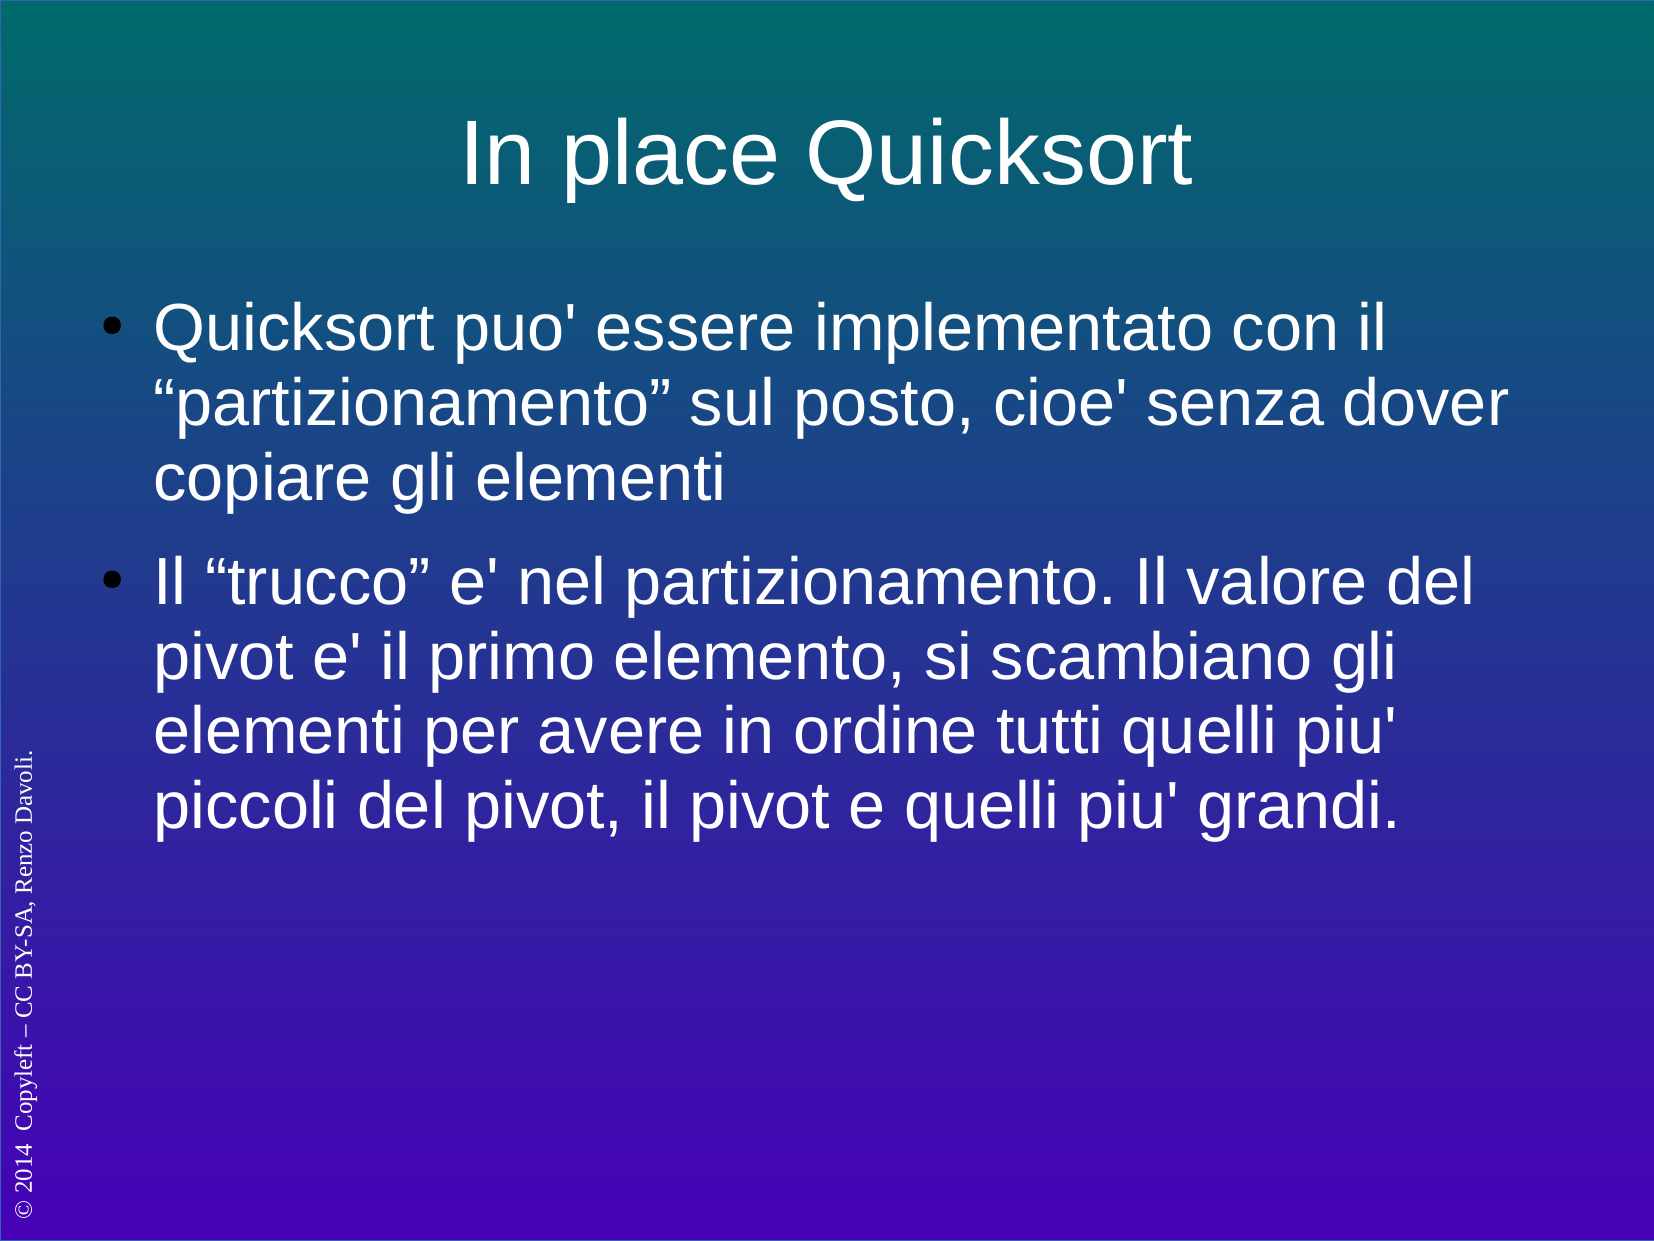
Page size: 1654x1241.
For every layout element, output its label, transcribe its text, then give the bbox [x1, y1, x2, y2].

list Quicksort puo' essere implementato con il “partizionamento” sul posto, cioe' senza dover copiare gli elementi Il “trucco” e' nel partizionamento. Il valore del pivot e' il primo elemento, si scambiano gli elementi per avere in ordine tutti quelli piu' piccoli del pivot, il pivot e quelli piu' grandi. [82, 290, 1571, 1010]
title In place Quicksort [82, 49, 1571, 257]
